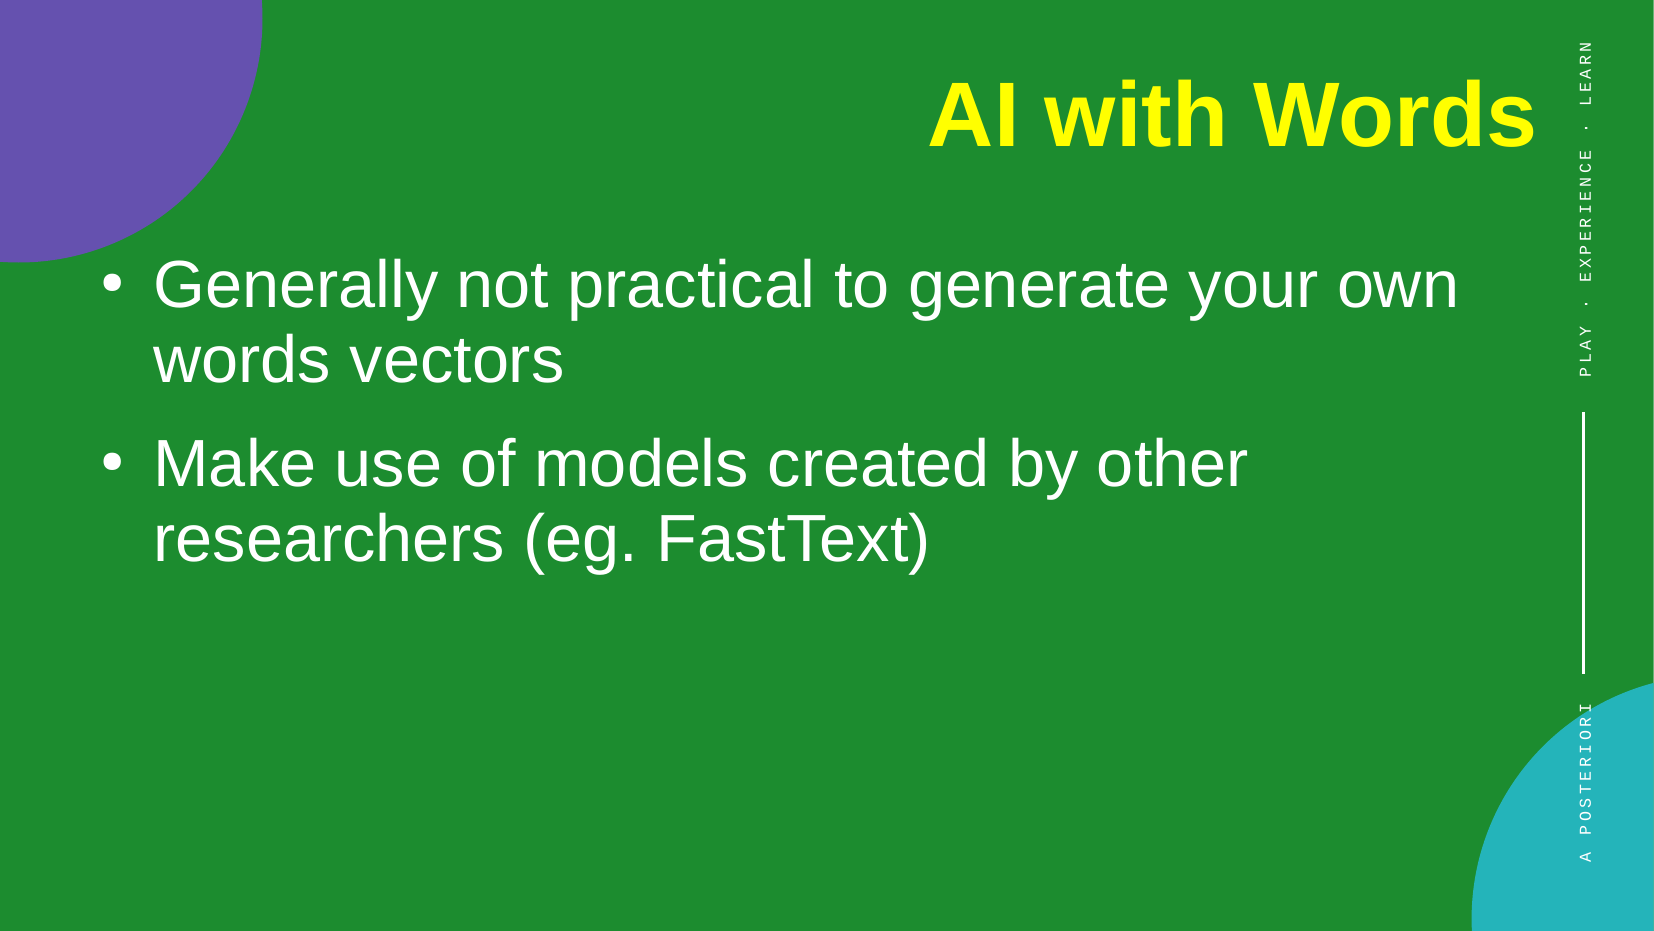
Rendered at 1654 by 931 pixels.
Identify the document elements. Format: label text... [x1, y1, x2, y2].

list Generally not practical to generate your own words vectors Make use of models created by other researchers (eg. FastText) [82, 247, 1571, 787]
title AI with Words [262, 37, 1538, 193]
